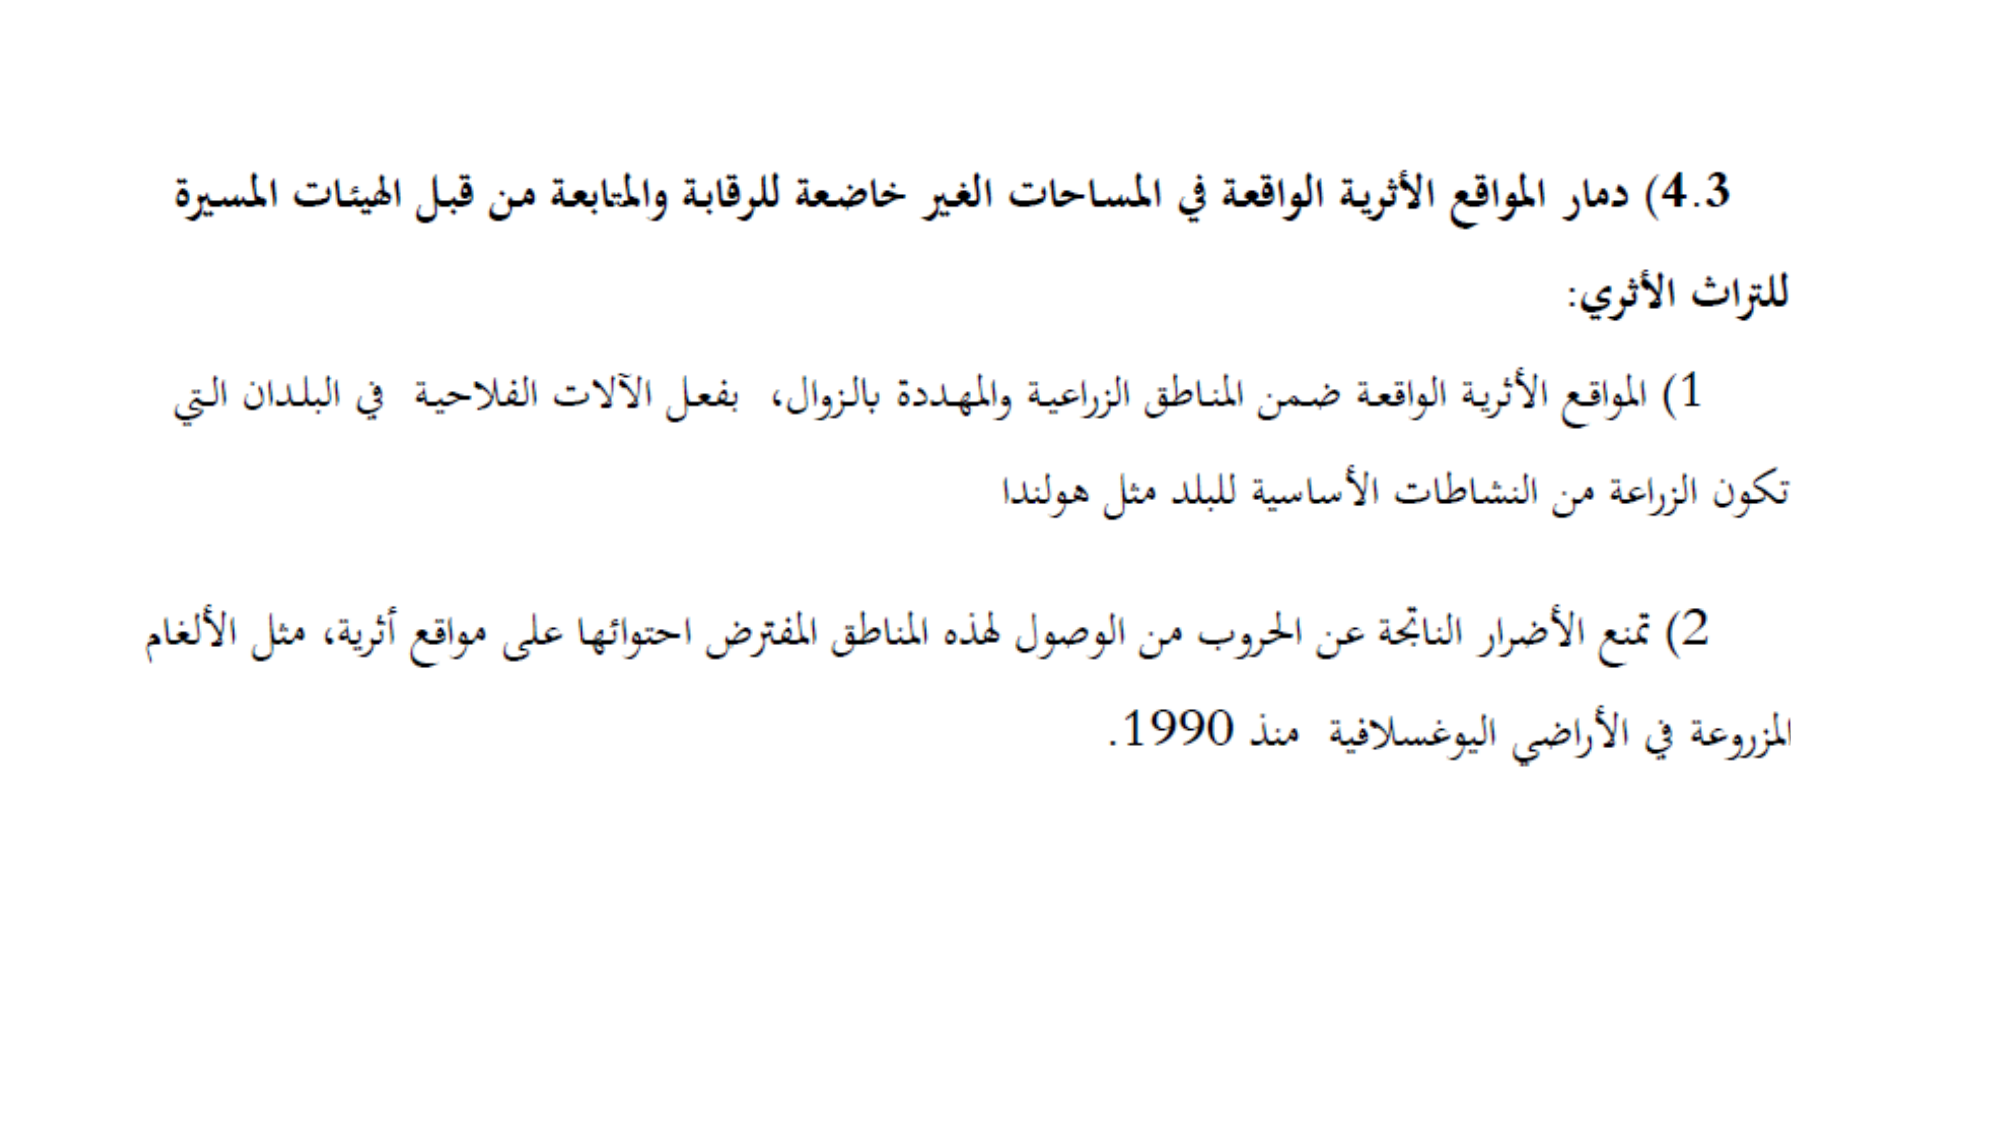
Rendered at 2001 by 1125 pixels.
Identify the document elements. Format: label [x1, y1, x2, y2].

picture [119, 586, 1791, 788]
picture [119, 132, 1823, 563]
